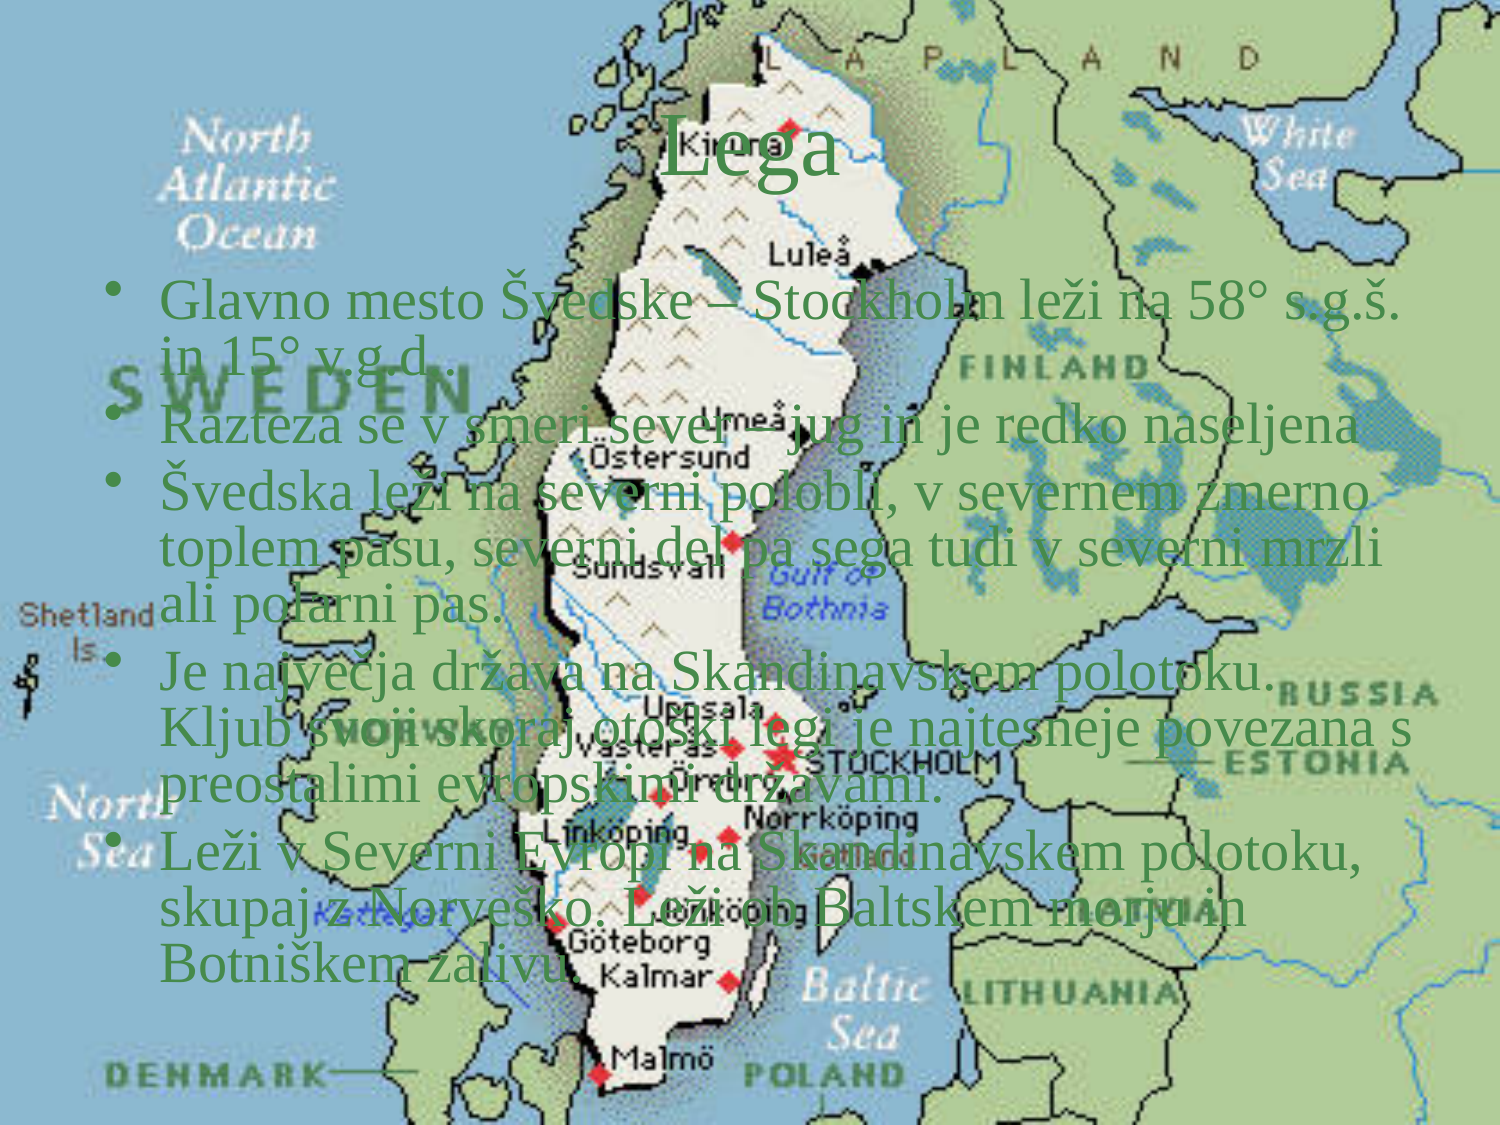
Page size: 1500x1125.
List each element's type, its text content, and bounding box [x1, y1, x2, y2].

list Glavno mesto Švedske – Stockholm leži na 58° s.g.š. in 15° v.g.d.. Razteza se v smeri sever – jug in je redko naseljena Švedska leži na severni polobli, v severnem zmerno toplem pasu, severni del pa sega tudi v severni mrzli ali polarni pas. Je največja država na Skandinavskem polotoku. Kljub svoji skoraj otoški legi je najtesneje povezana s preostalimi evropskimi državami. Leži v Severni Evropi na Skandinavskem polotoku, skupaj z Norveško. Leži ob Baltskem morju in Botniškem zalivu. [88, 267, 1439, 1010]
picture [0, 0, 1500, 1125]
title Lega [75, 45, 1425, 233]
